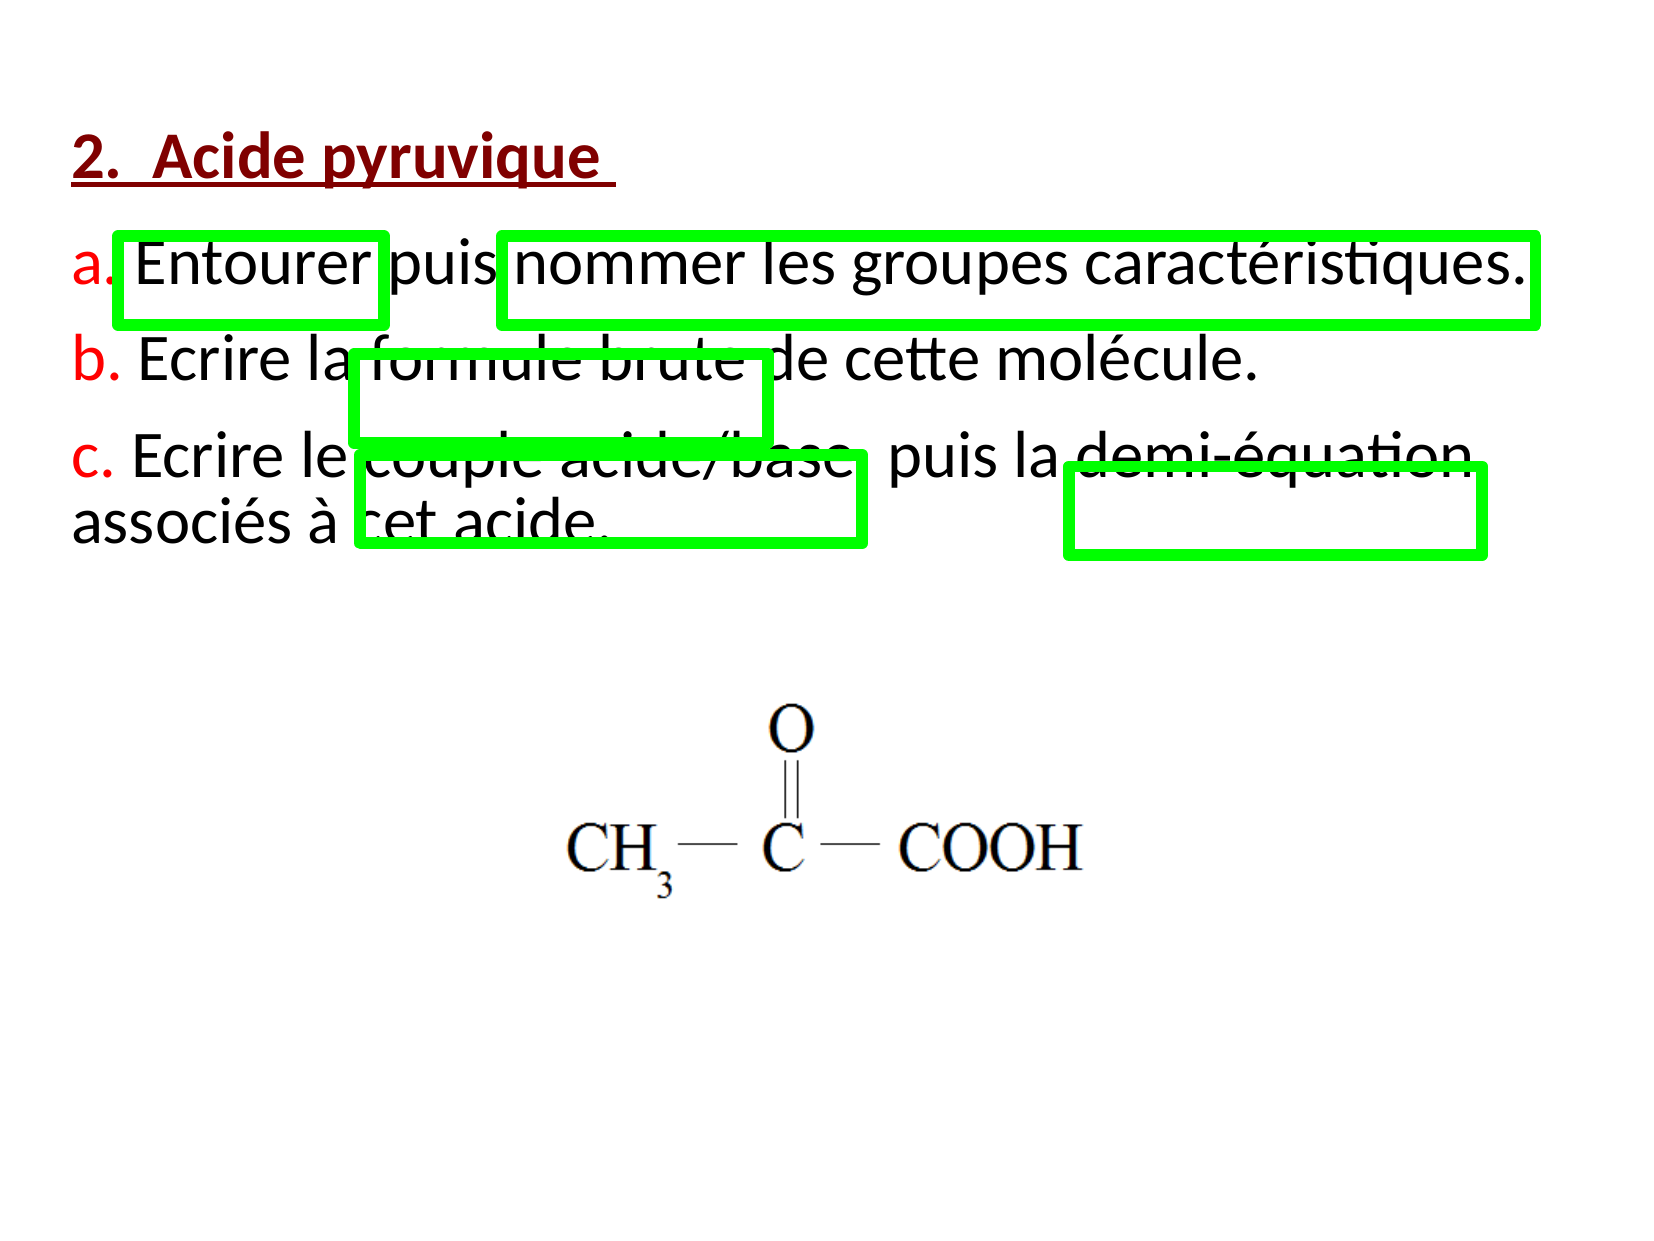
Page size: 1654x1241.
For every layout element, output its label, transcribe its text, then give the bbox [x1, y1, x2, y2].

picture [531, 679, 1112, 936]
list 2. Acide pyruvique a. Entourer puis nommer les groupes caractéristiques. b. Ecrire la formule brute de cette molécule. c. Ecrire le couple acide/base, puis la demi-équation associés à cet acide. [71, 118, 1565, 1004]
